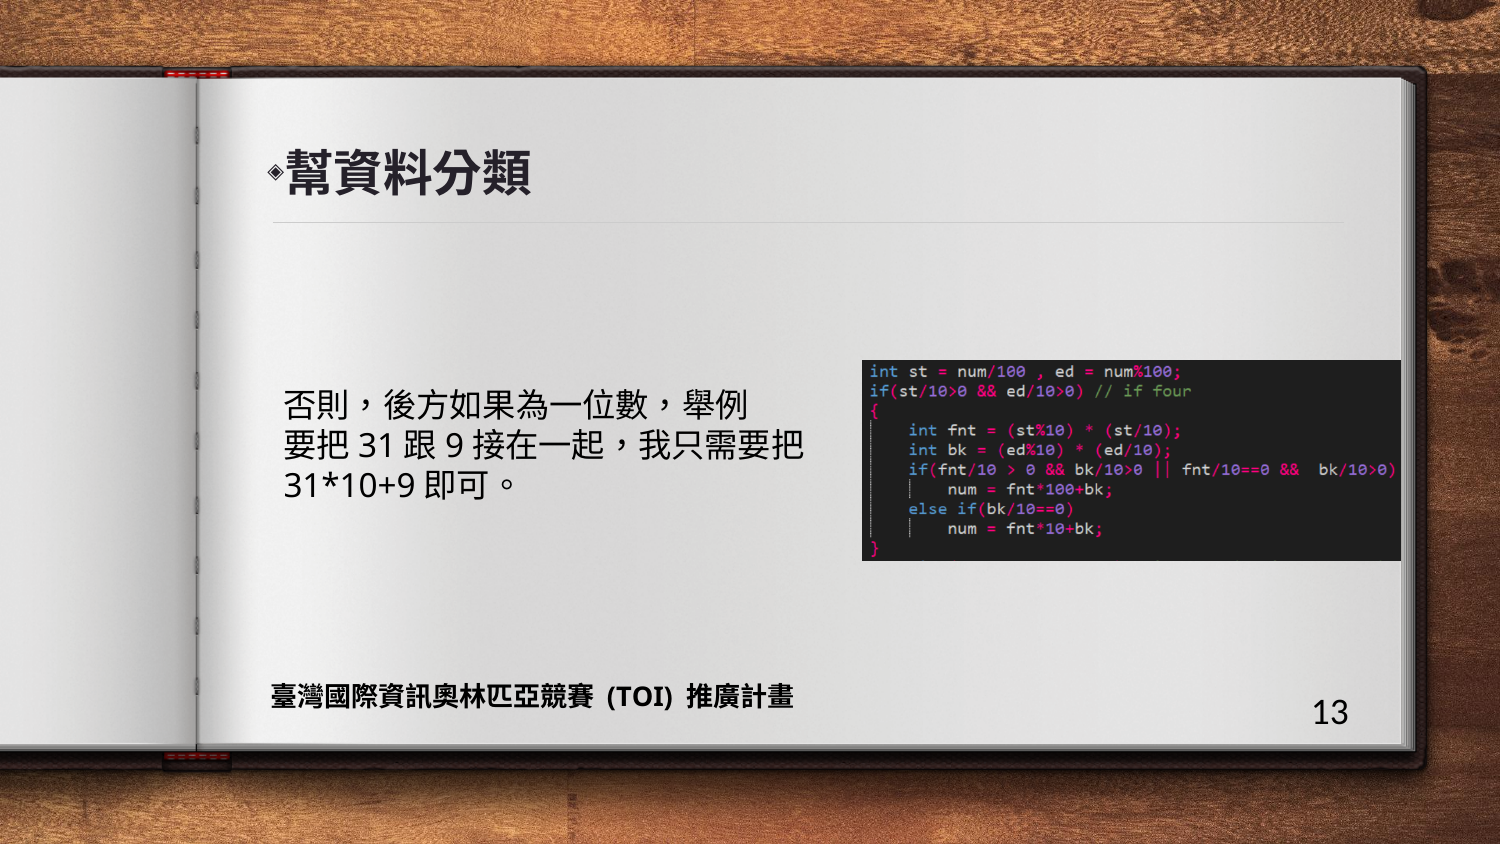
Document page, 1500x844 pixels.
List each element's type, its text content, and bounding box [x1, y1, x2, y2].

text_box 否則，後方如果為一位數，舉例 要把31跟9接在一起，我只需要把31*10+9即可。 [268, 377, 862, 514]
list 幫資料分類 [252, 126, 1194, 216]
picture [862, 360, 1401, 561]
text_box [1295, 672, 1386, 737]
